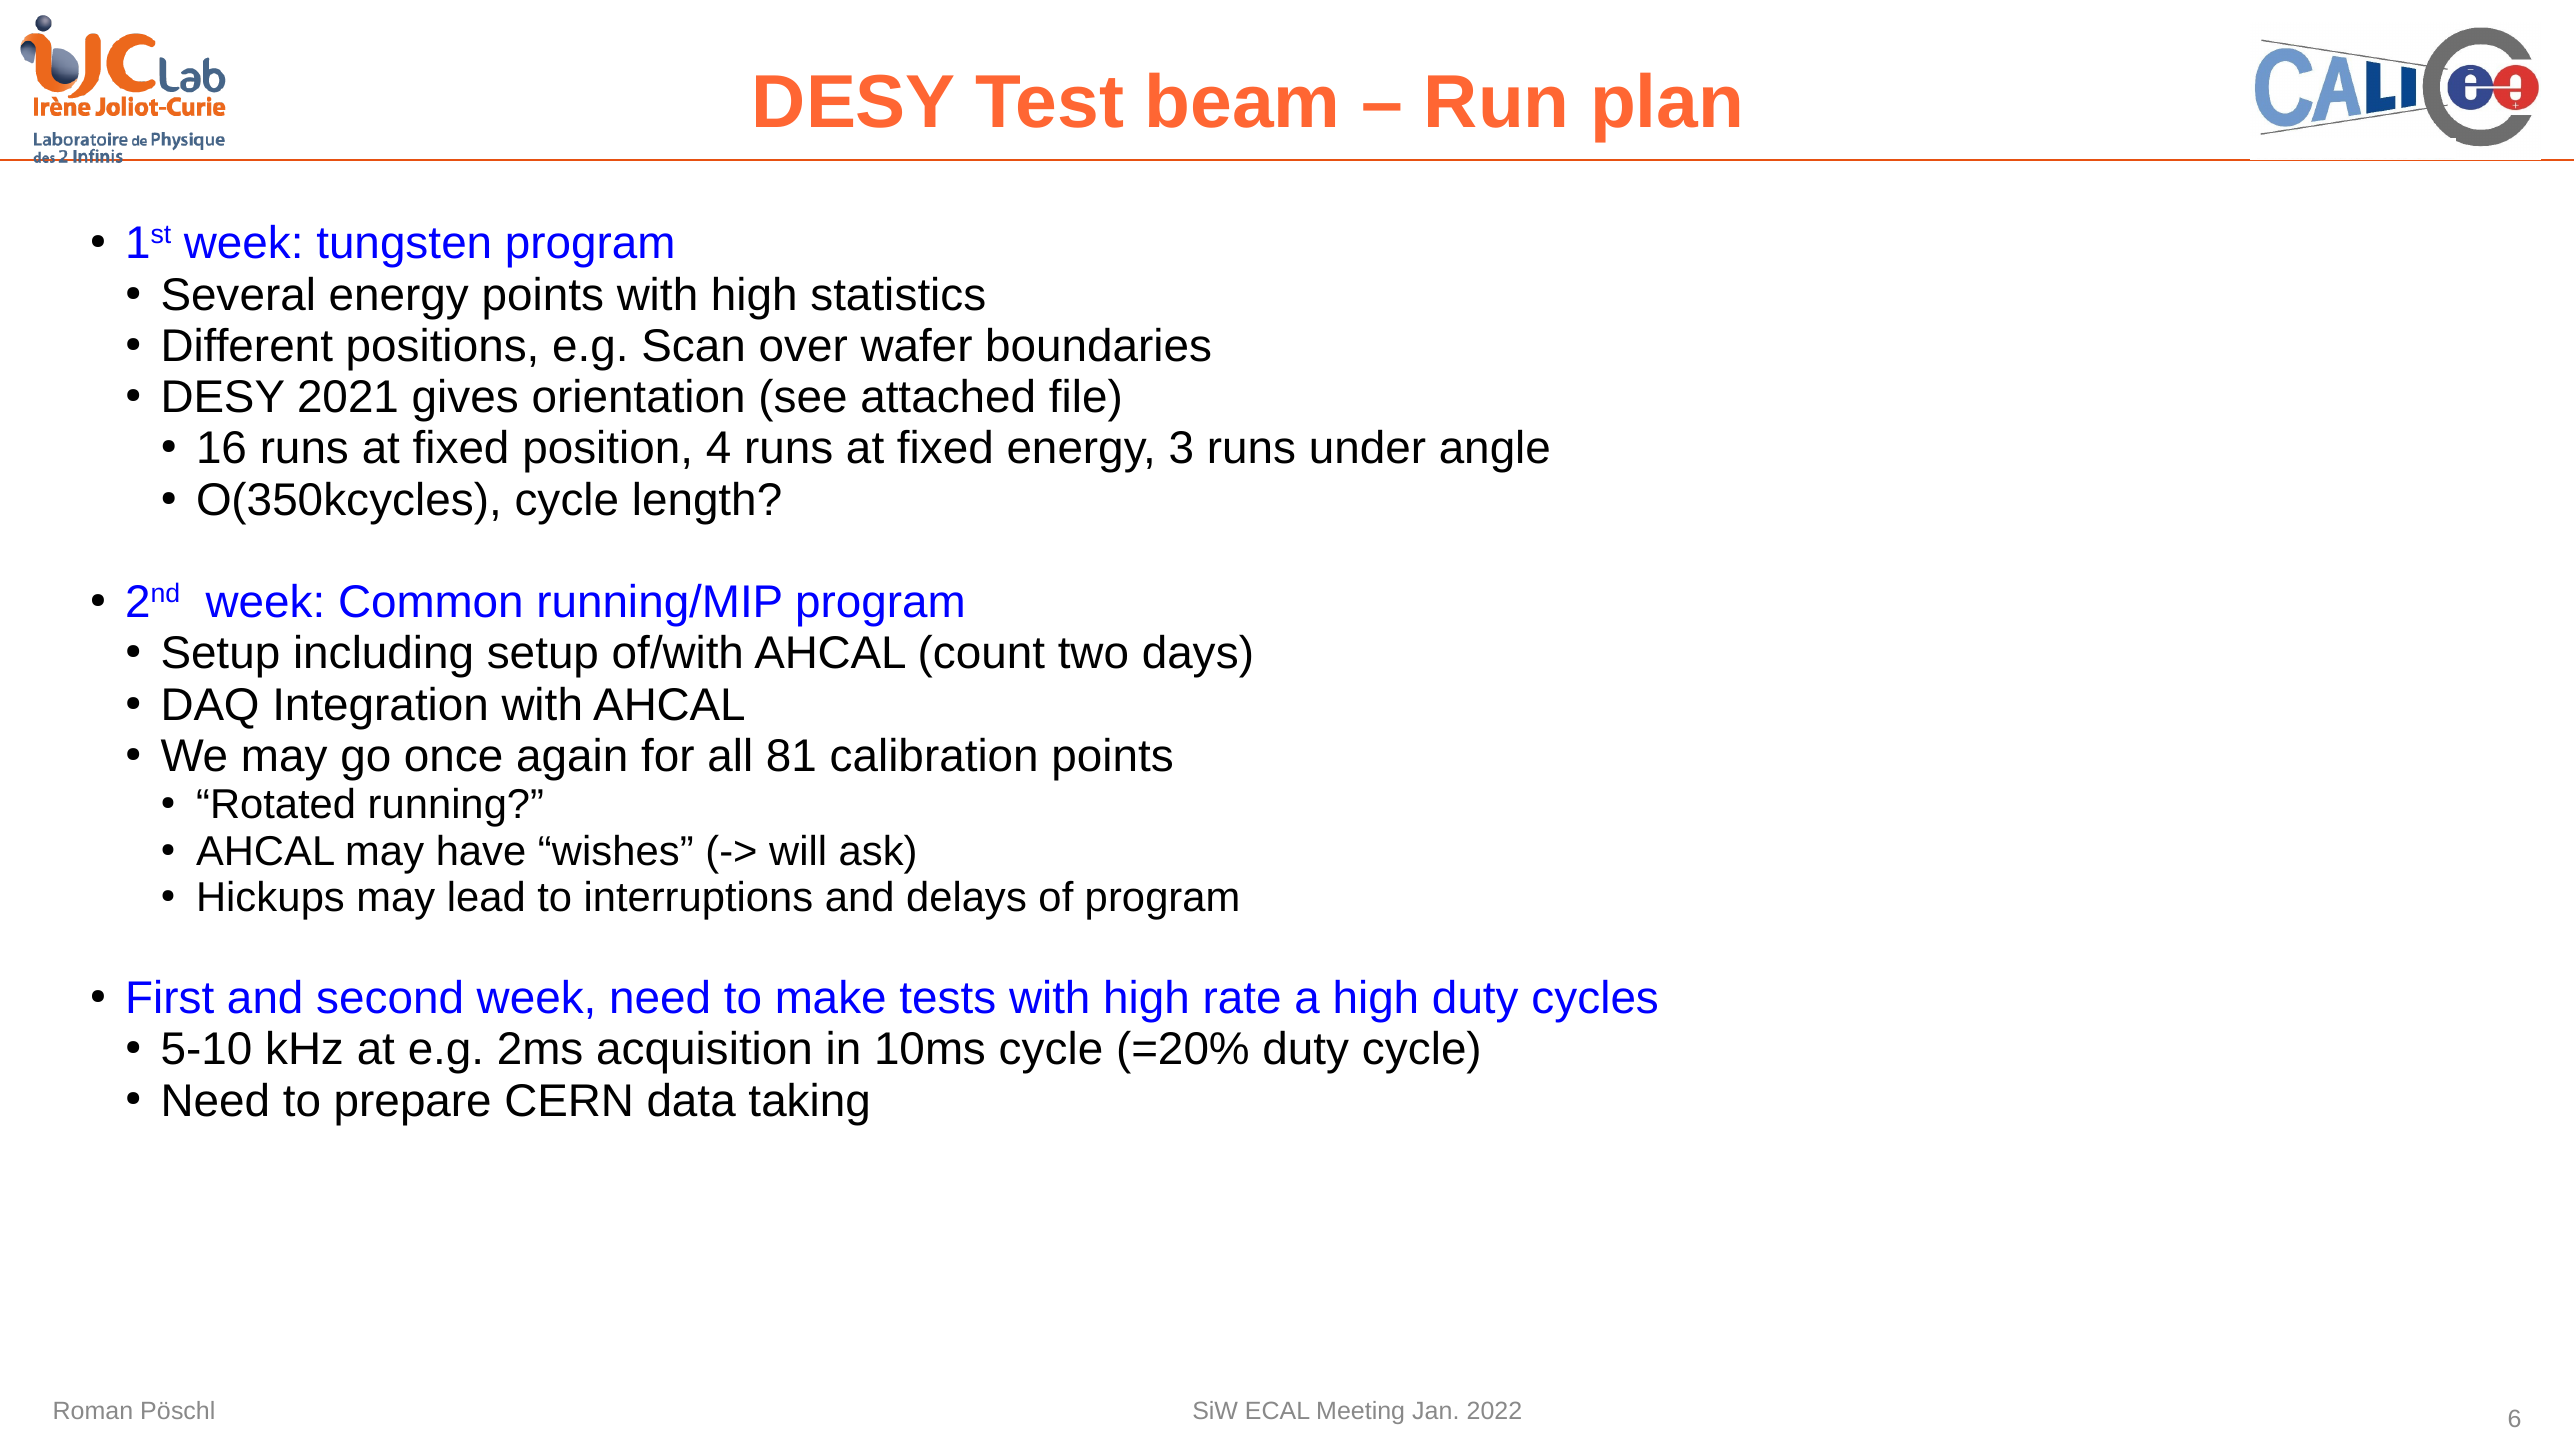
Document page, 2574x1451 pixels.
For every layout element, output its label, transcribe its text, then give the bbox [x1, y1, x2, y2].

picture [2250, 22, 2541, 160]
picture [4, 0, 241, 178]
text_box 1st week: tungsten program Several energy points with high statistics Different positions, e.g. Scan over wafer boundaries DESY 2021 gives orientation (see attached file) 16 runs at fixed position, 4 runs at fixed energy, 3 runs under angle O(350kcycles), cycle length? 2nd week: Common running/MIP program Setup including setup of/with AHCAL (count two days) DAQ Integration with AHCAL We may go once again for all 81 calibration points “Rotated running?” AHCAL may have “wishes” (-> will ask) Hickups may lead to interruptions and delays of program First and second week, need to make tests with high rate a high duty cycles 5-10 kHz at e.g. 2ms acquisition in 10ms cycle (=20% duty cycle) Need to prepare CERN data taking [75, 210, 1687, 1342]
title DESY Test beam – Run plan [90, 53, 2407, 151]
